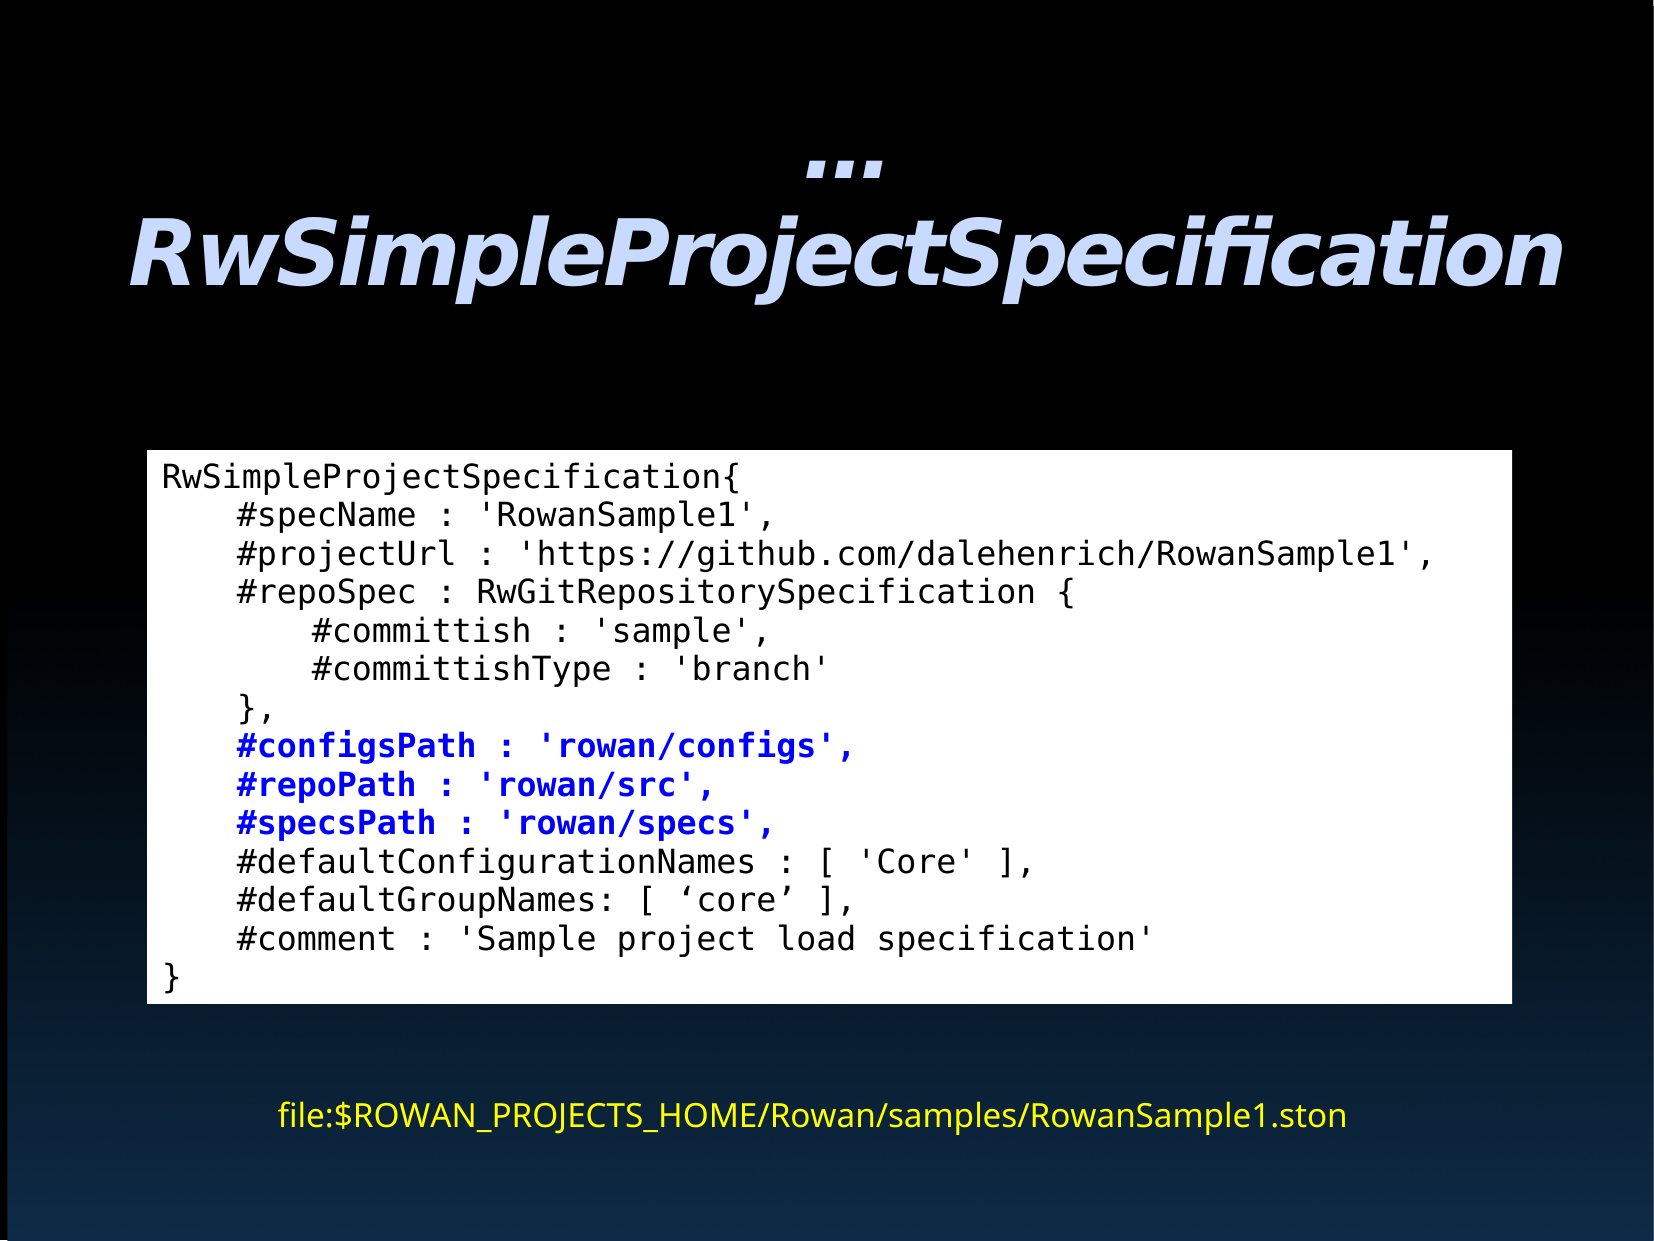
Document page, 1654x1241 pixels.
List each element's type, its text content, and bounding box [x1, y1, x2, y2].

title … RwSimpleProjectSpecification [101, 93, 1595, 308]
text_box RwSimpleProjectSpecification{ #specName : 'RowanSample1', #projectUrl : 'https://github.com/dalehenrich/RowanSample1', #repoSpec : RwGitRepositorySpecification { #committish : 'sample', #committishType : 'branch' }, #configsPath : 'rowan/configs', #repoPath : 'rowan/src', #specsPath : 'rowan/specs', #defaultConfigurationNames : [ 'Core' ], #defaultGroupNames: [ ‘core’ ], #comment : 'Sample project load specification' } [147, 450, 1513, 1004]
picture [7, 6, 1654, 1241]
text_box file:$ROWAN_PROJECTS_HOME/Rowan/samples/RowanSample1.ston [67, 1050, 1561, 1181]
